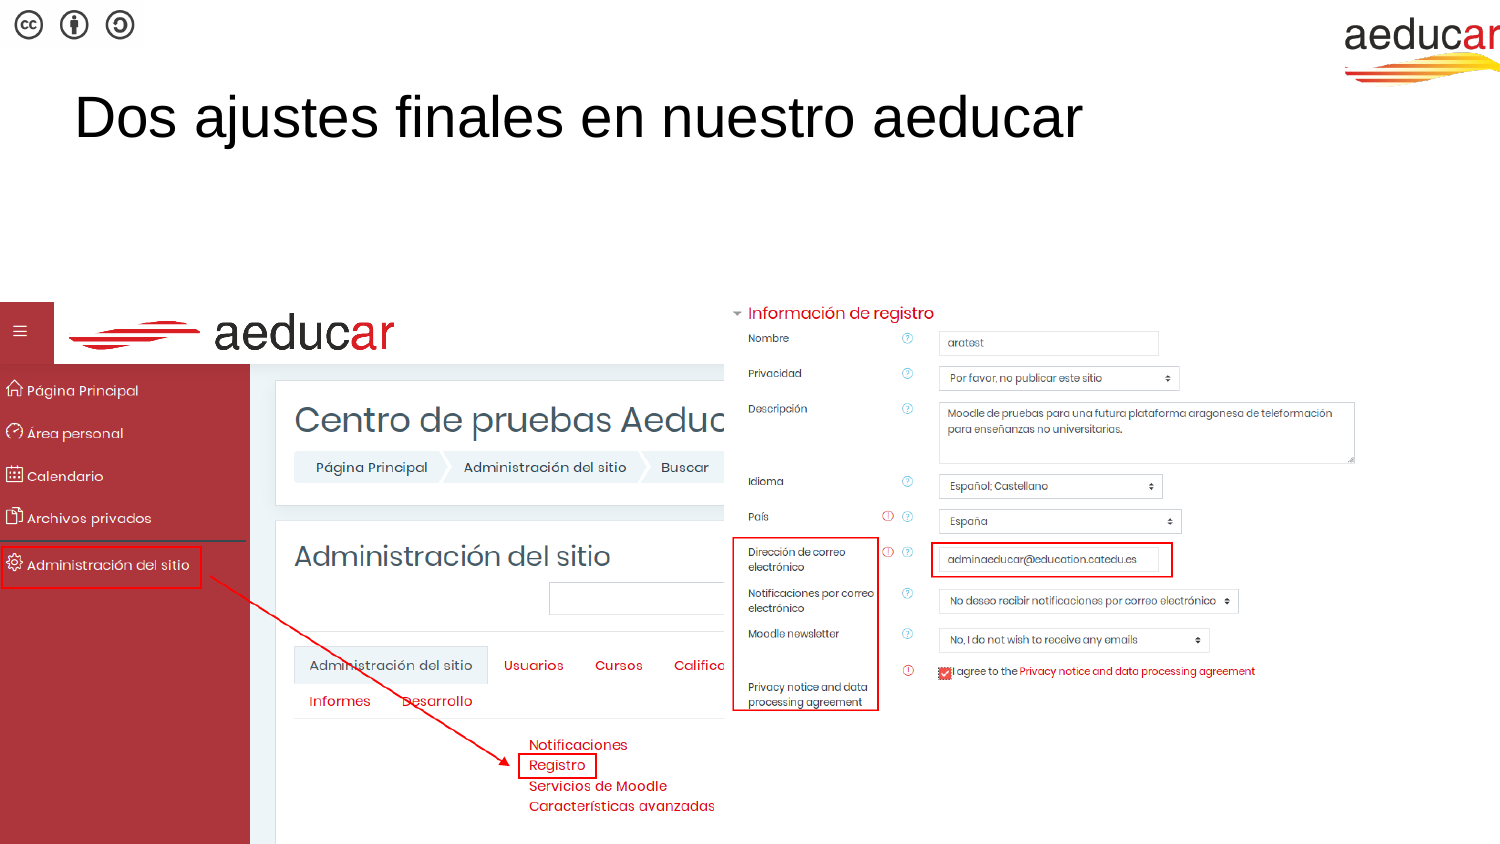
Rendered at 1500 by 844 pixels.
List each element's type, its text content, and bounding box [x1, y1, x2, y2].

picture [0, 0, 146, 48]
picture [1344, 0, 1500, 104]
picture [0, 302, 1500, 844]
title Dos ajustes finales en nuestro aeducar [59, 64, 1164, 181]
